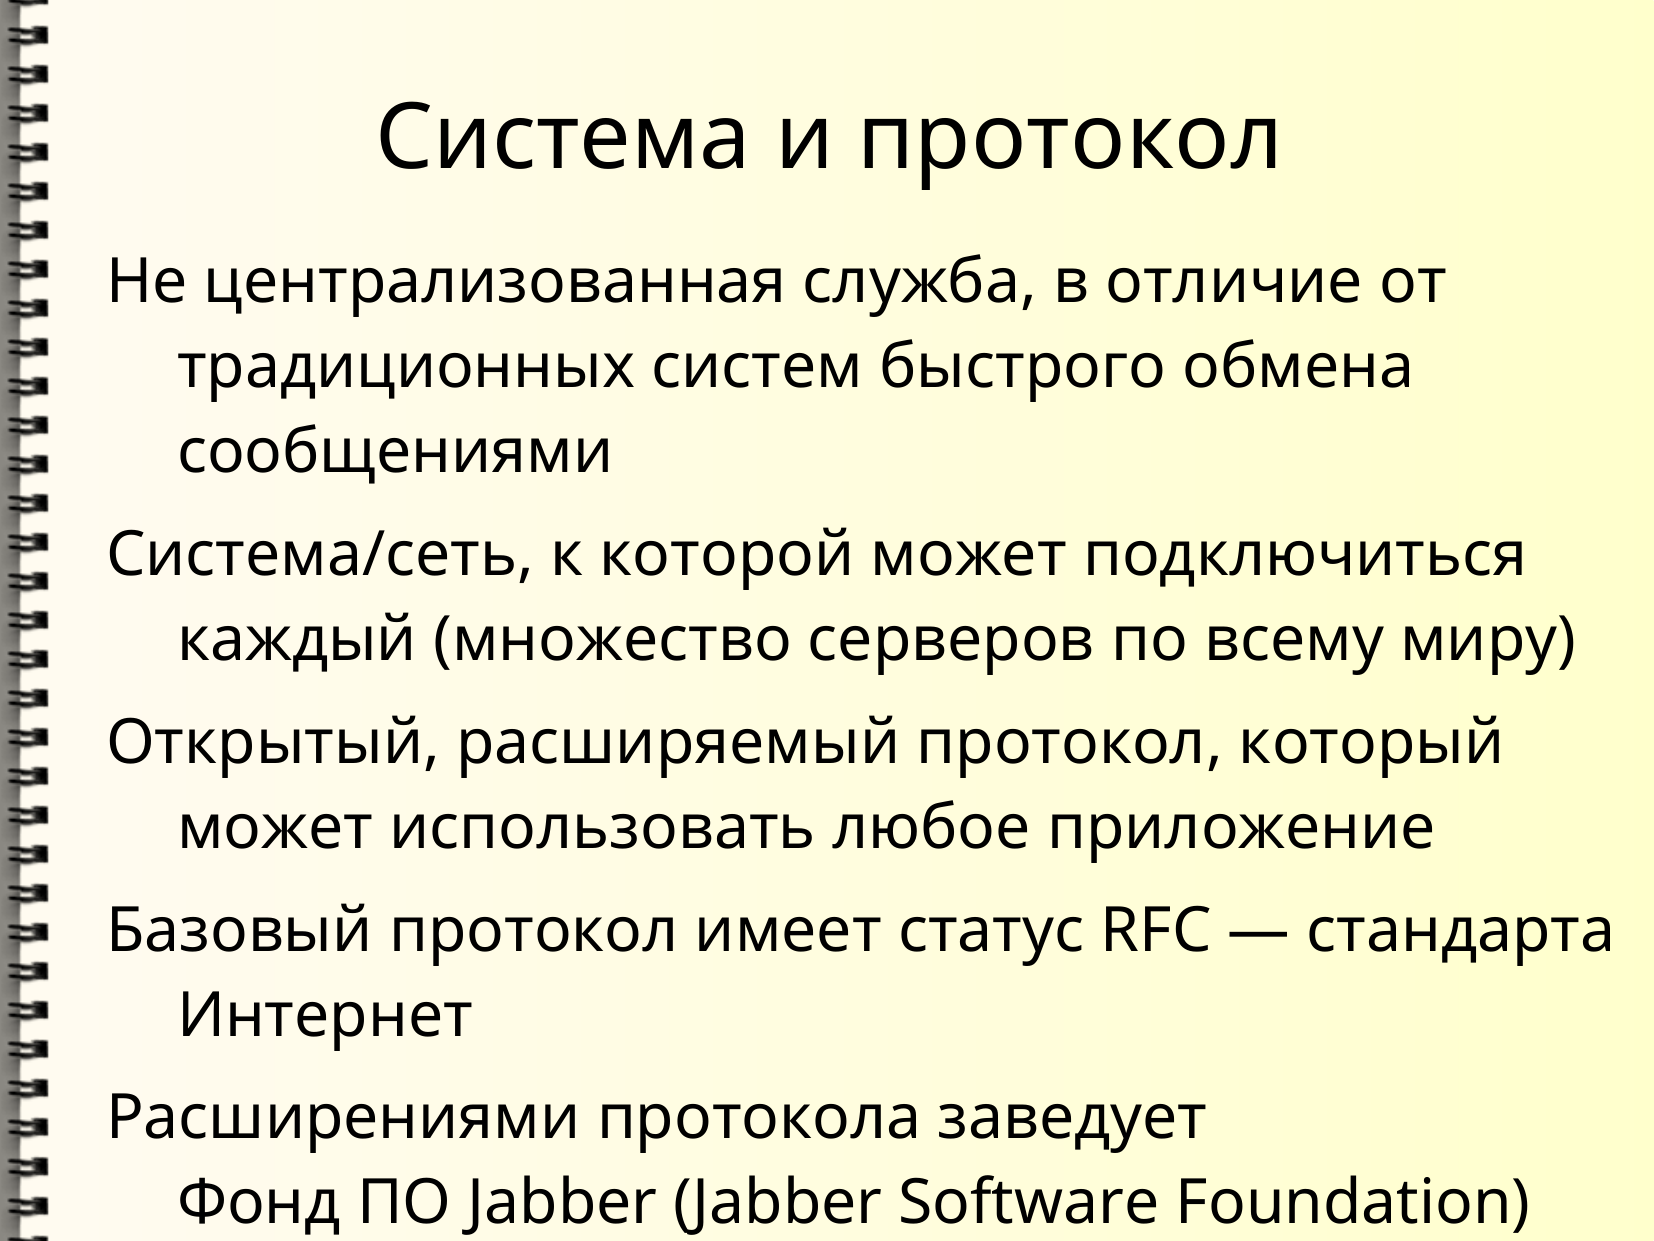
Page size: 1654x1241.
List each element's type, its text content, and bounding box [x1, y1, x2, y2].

picture [0, 0, 1654, 1241]
title Система и протокол [123, 58, 1536, 207]
list Не централизованная служба, в отличие от традиционных систем быстрого обмена сообщениями Система/сеть, к которой может подключиться каждый (множество серверов по всему миру) Открытый, расширяемый протокол, который может использовать любое приложение Базовый протокол имеет статус RFC — стандарта Интернет Расширениями протокола заведует Фонд ПО Jabber (Jabber Software Foundation) [88, 236, 1625, 1155]
